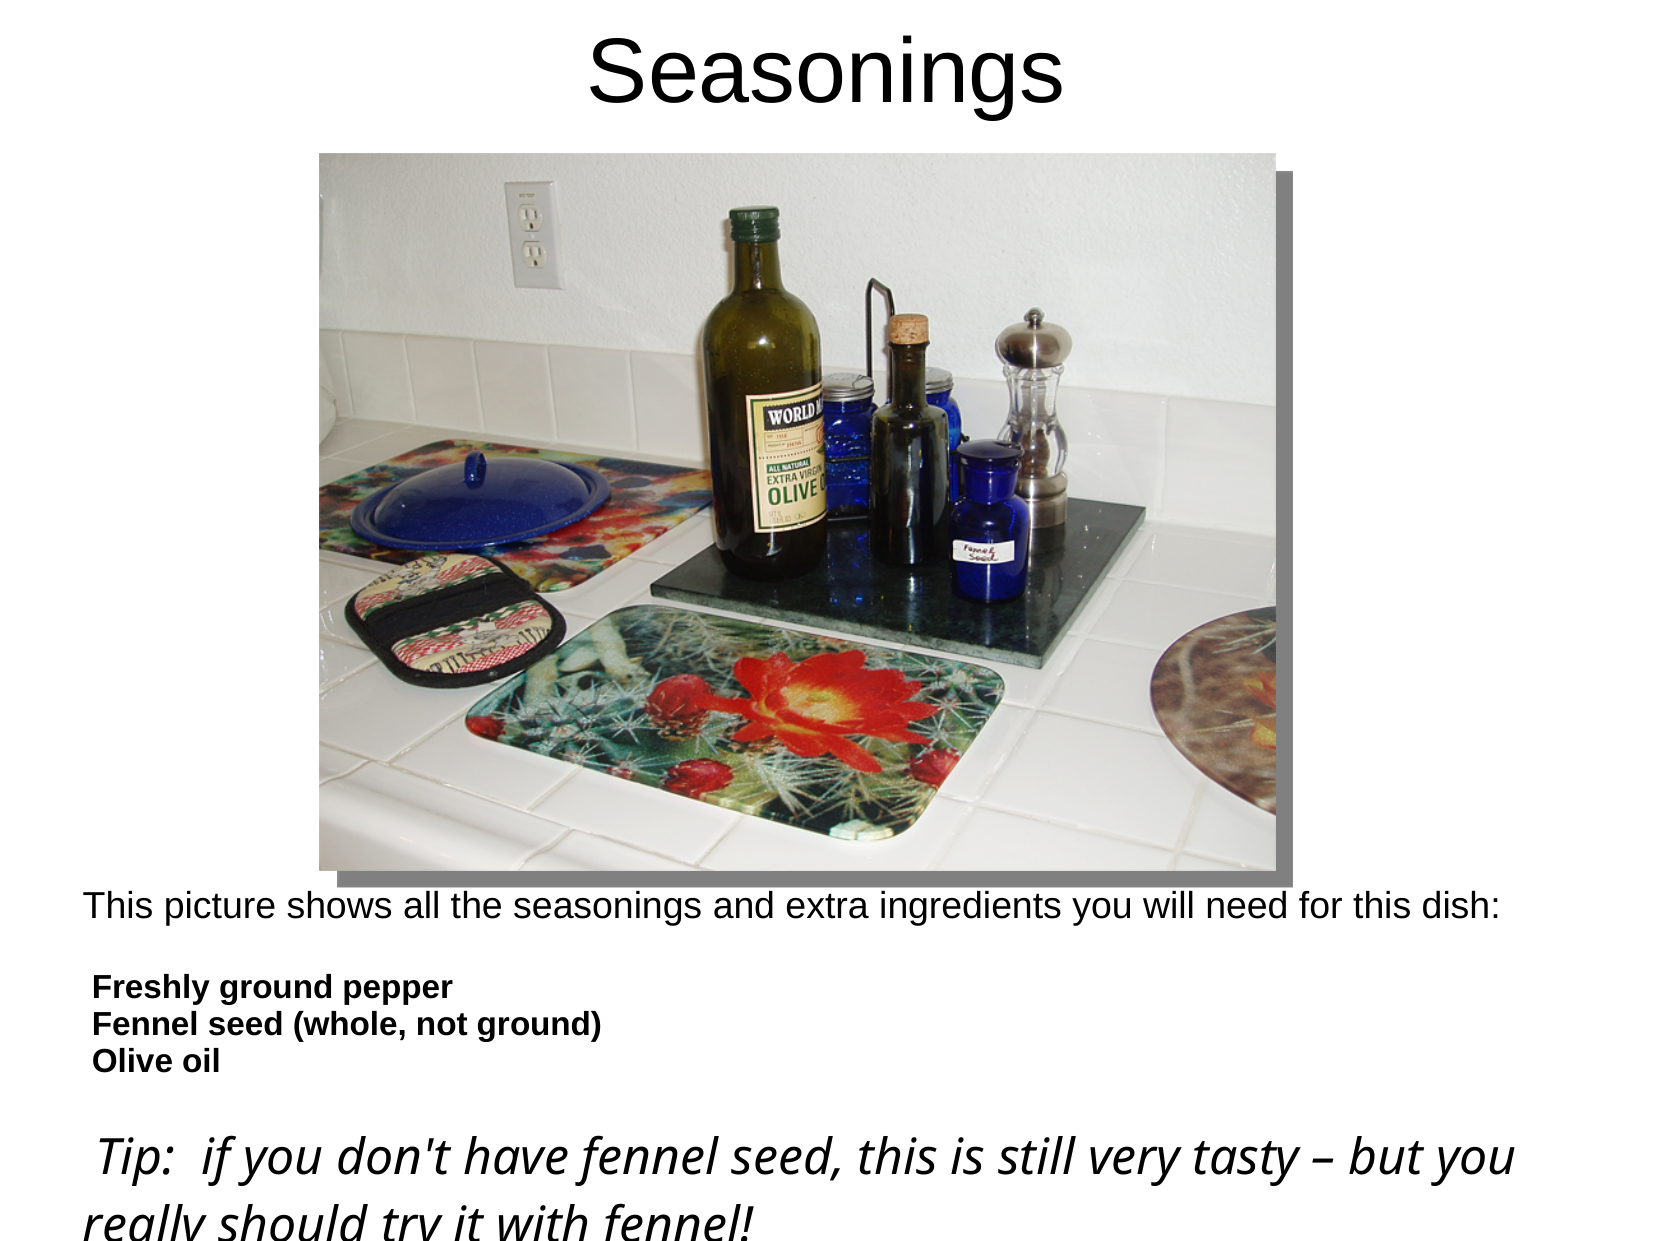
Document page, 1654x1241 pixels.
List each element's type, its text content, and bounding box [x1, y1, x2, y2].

title Seasonings [82, 19, 1571, 123]
subtitle This picture shows all the seasonings and extra ingredients you will need for this dish: Freshly ground pepper Fennel seed (whole, not ground) Olive oil Tip: if you don't have fennel seed, this is still very tasty – but you really should try it with fennel! [82, 921, 1571, 1221]
picture [319, 153, 1276, 871]
